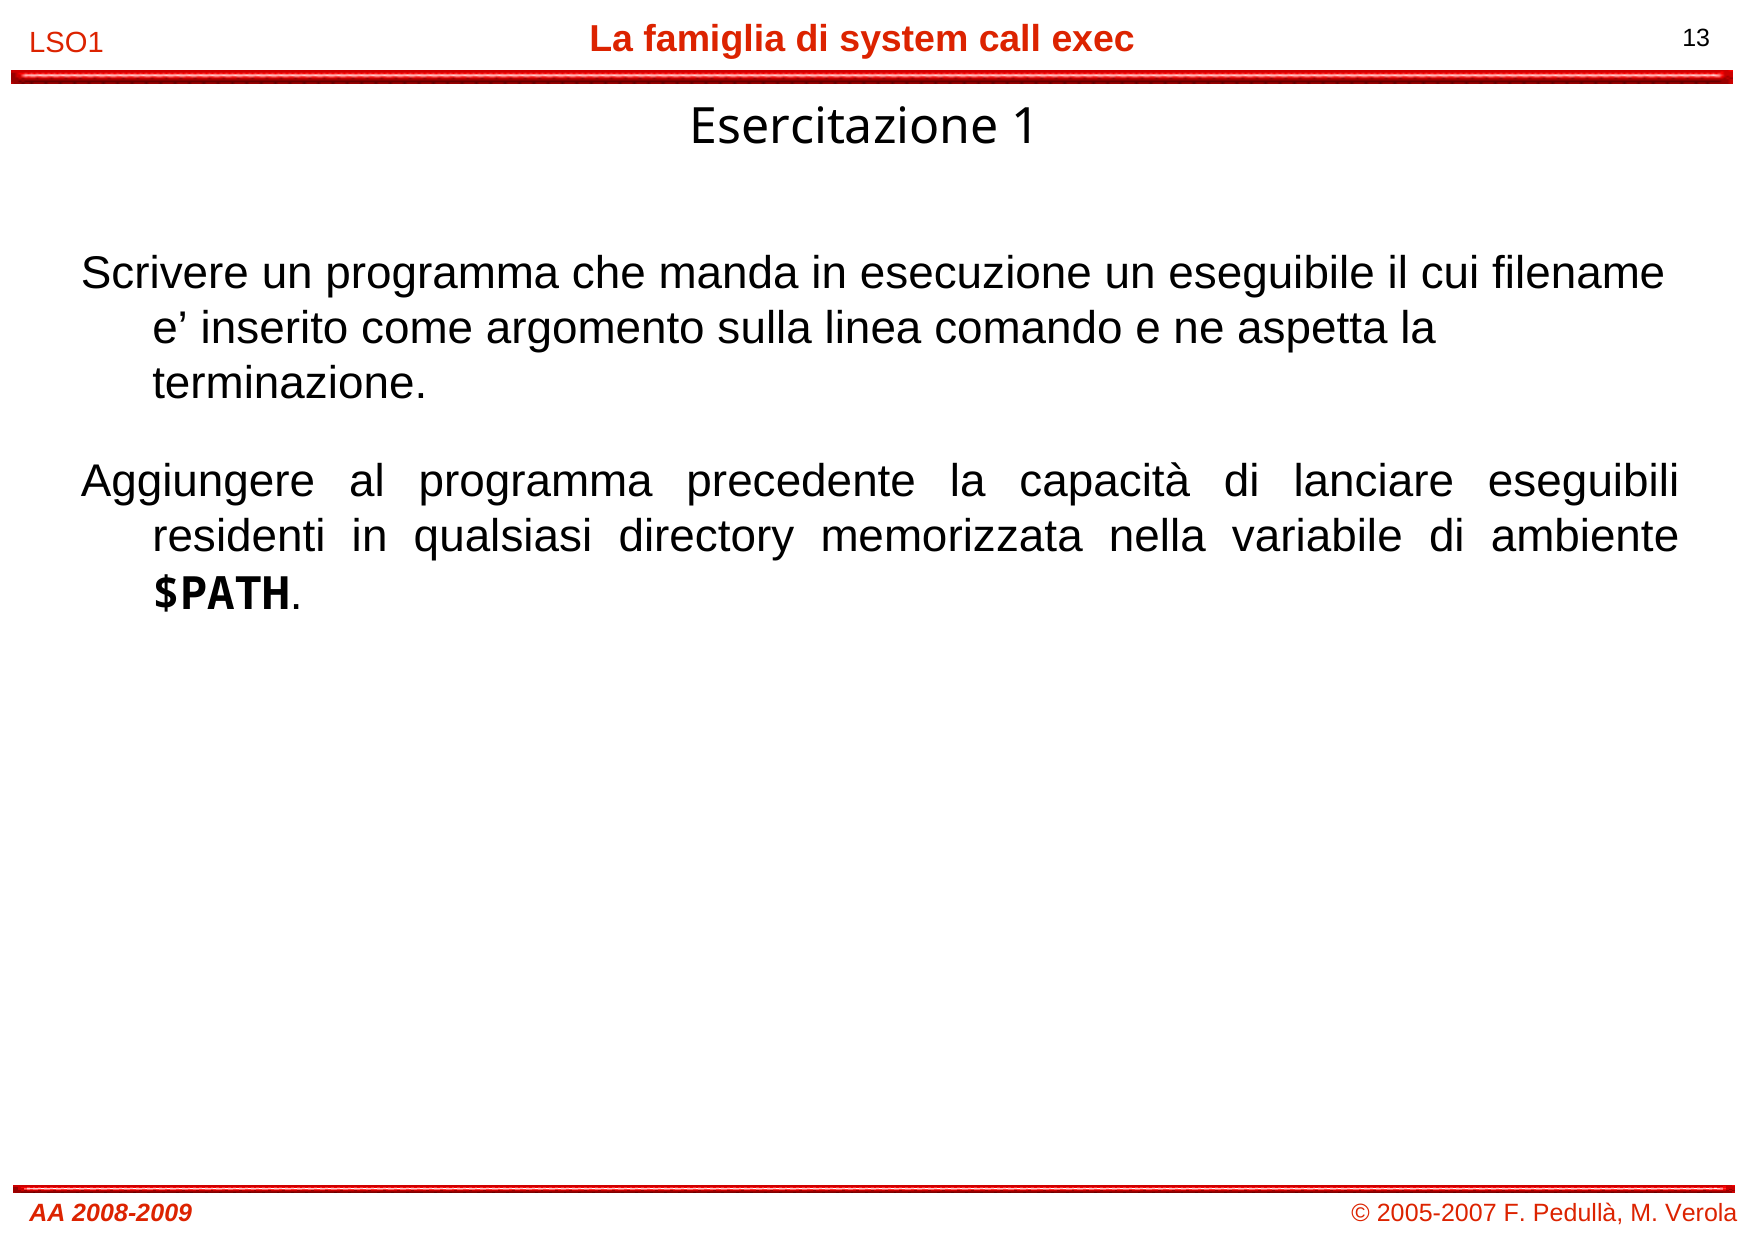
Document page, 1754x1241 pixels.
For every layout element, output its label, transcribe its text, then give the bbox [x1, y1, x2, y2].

picture [11, 70, 1733, 84]
title Esercitazione 1 [514, 78, 1217, 174]
list Scrivere un programma che manda in esecuzione un eseguibile il cui filename e’ inserito come argomento sulla linea comando e ne aspetta la terminazione. Aggiungere al programma precedente la capacità di lanciare eseguibili residenti in qualsiasi directory memorizzata nella variabile di ambiente $PATH. [58, 236, 1696, 1125]
picture [13, 1185, 1735, 1193]
